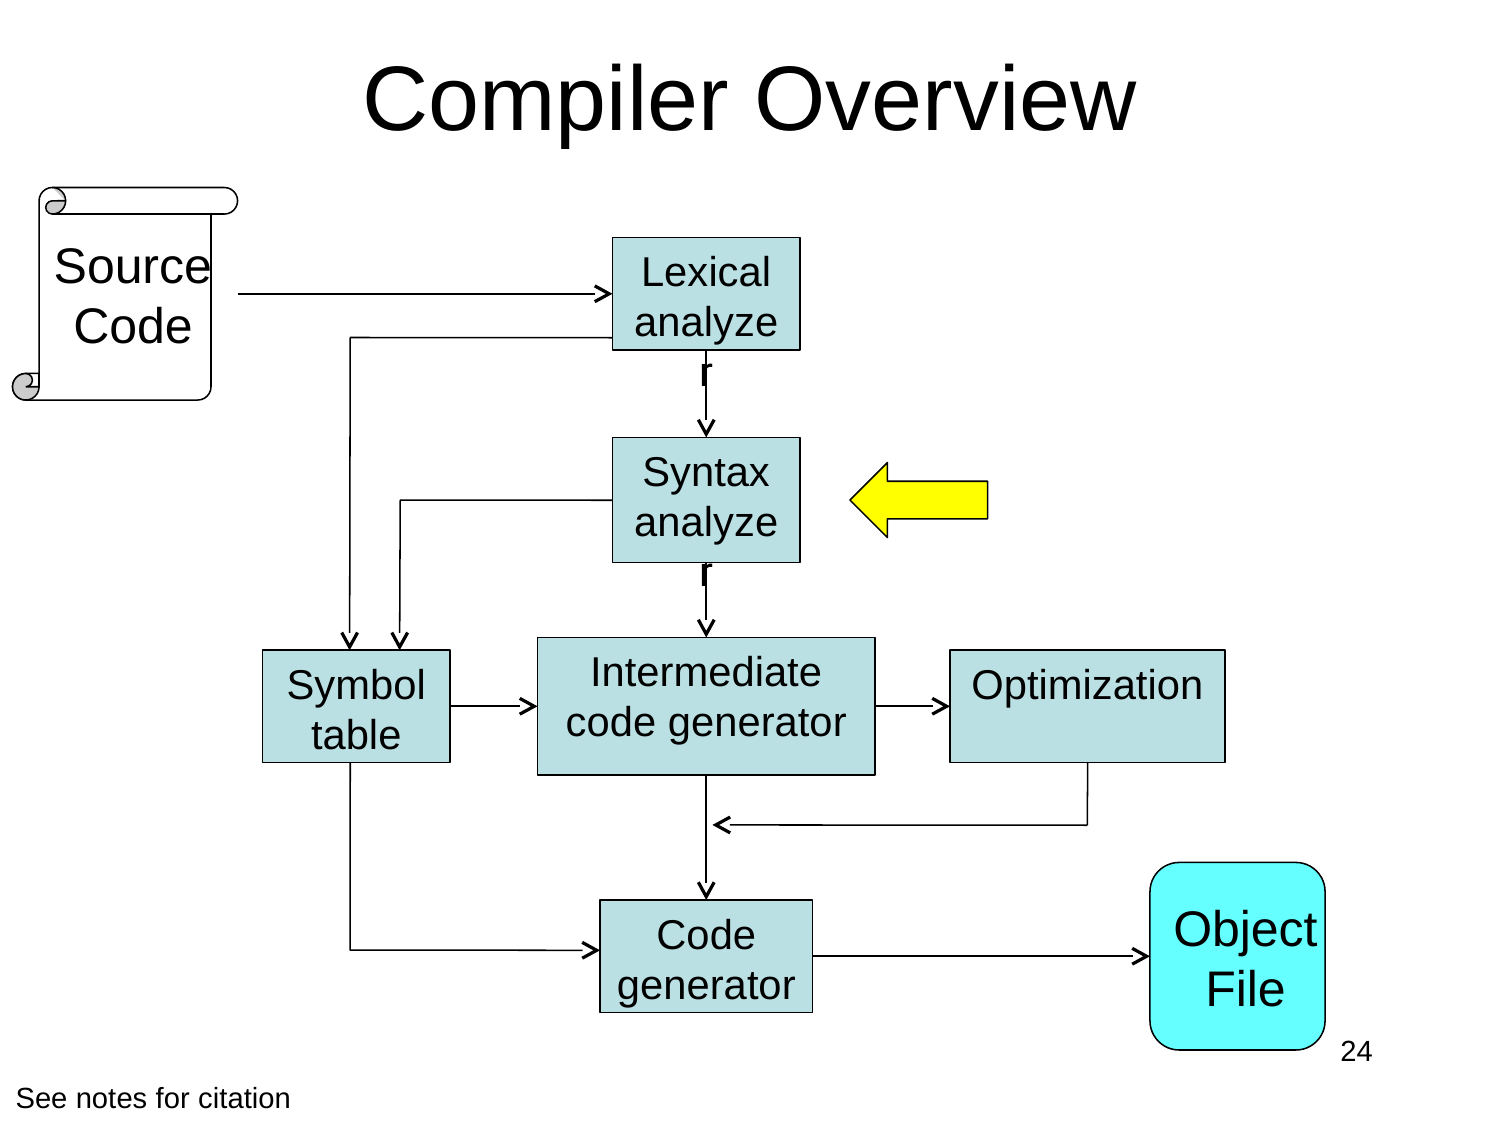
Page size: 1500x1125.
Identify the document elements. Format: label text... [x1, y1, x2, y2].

text_box Symbol table [262, 649, 450, 763]
text_box [849, 462, 988, 538]
text_box Intermediate code generator [537, 637, 875, 775]
text_box <number> [1074, 1025, 1388, 1101]
text_box Source Code [27, 187, 212, 401]
text_box Optimization [950, 649, 1225, 763]
text_box Syntax analyzer [612, 437, 800, 563]
text_box Code generator [600, 899, 813, 1013]
text_box Lexical analyzer [612, 237, 800, 350]
title Compiler Overview [0, 0, 1500, 188]
text_box See notes for citation [0, 1072, 307, 1123]
text_box Object File [1149, 862, 1326, 1051]
text_box Source Code [56, 187, 238, 214]
